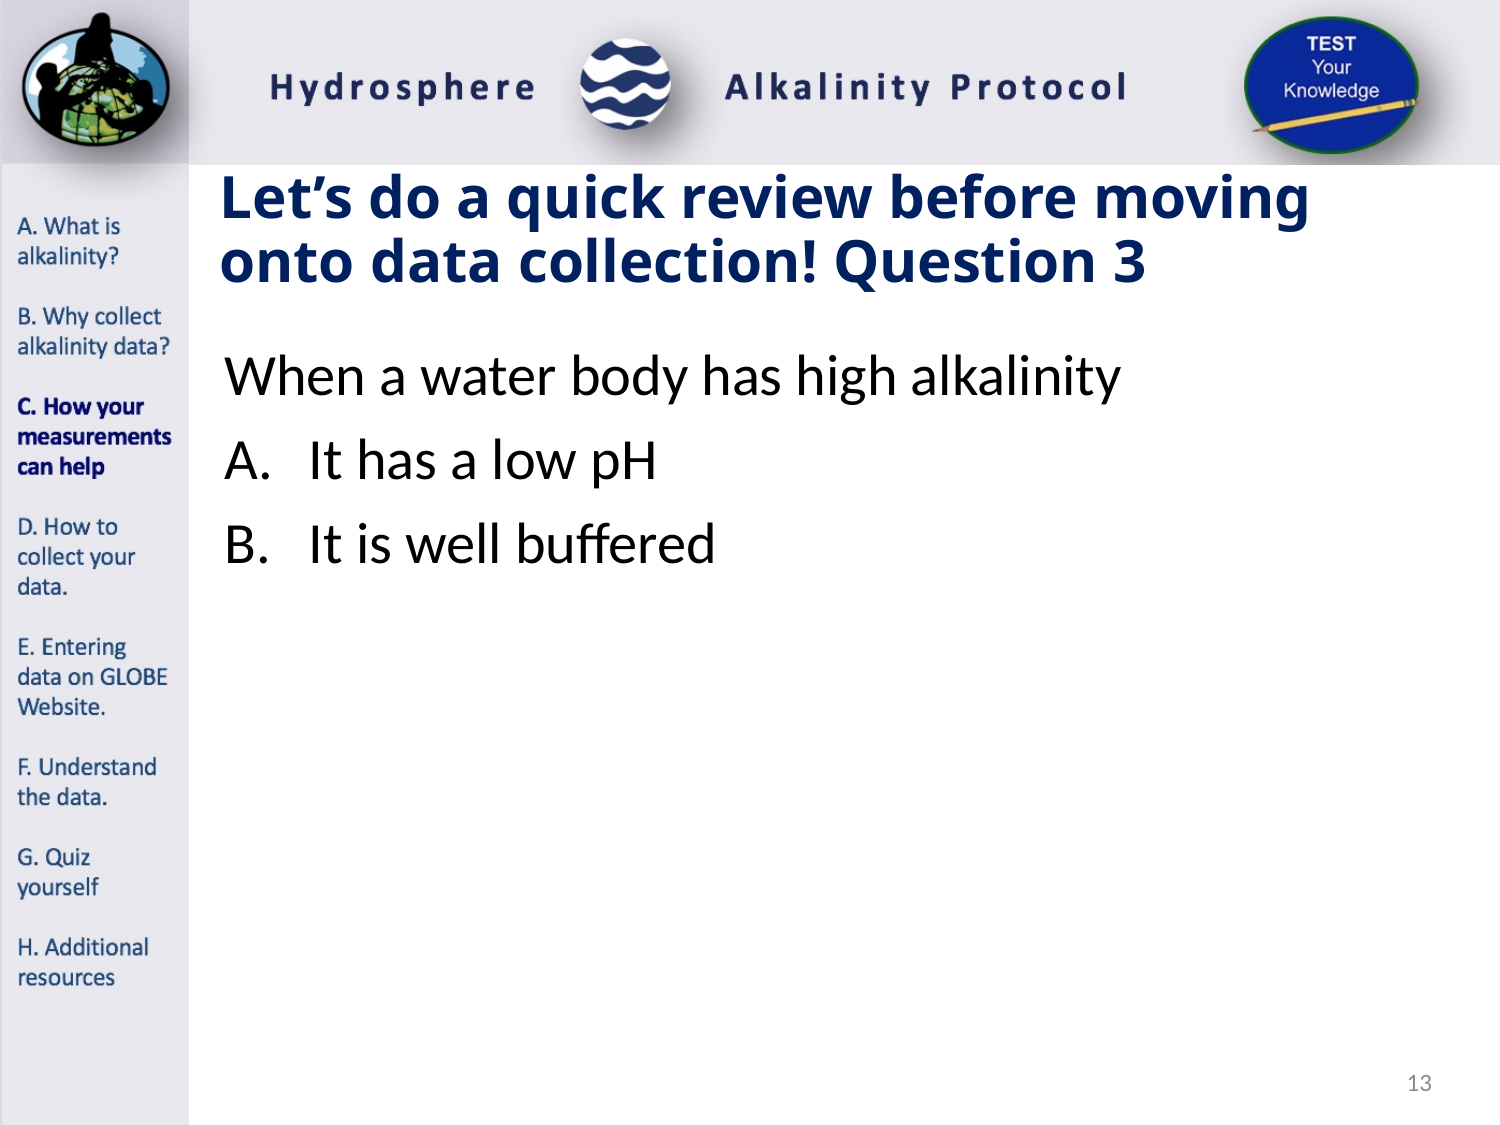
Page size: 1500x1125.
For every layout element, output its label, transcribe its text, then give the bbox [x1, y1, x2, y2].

picture [0, 0, 1500, 1125]
title Let’s do a quick review before moving onto data collection! Question 3 [204, 146, 1408, 318]
slide_number <number> [1109, 1052, 1448, 1112]
list When a water body has high alkalinity It has a low pH It is well buffered [209, 337, 1448, 1052]
